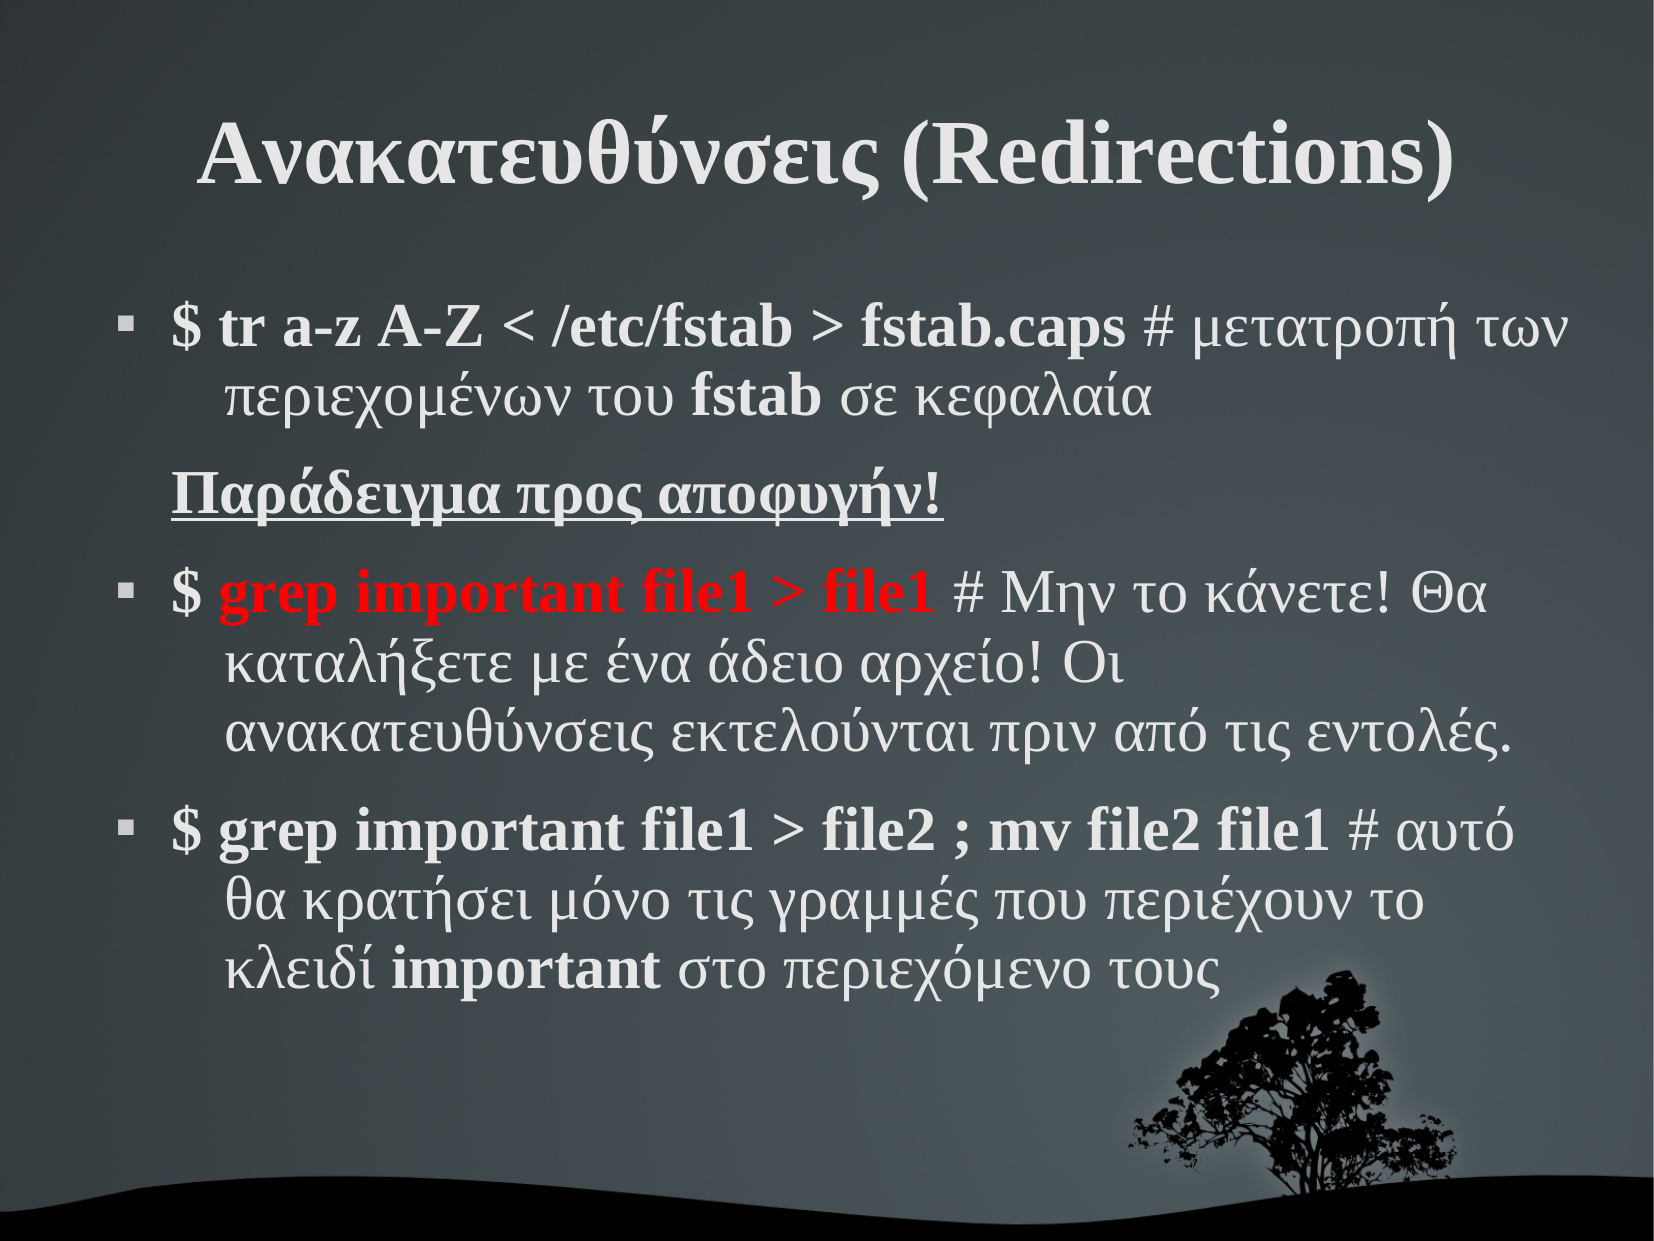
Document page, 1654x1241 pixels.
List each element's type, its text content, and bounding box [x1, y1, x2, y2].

title Ανακατευθύνσεις (Redirections) [82, 49, 1572, 257]
list $ tr a-z A-Z < /etc/fstab > fstab.caps # μετατροπή των περιεχομένων του fstab σε κεφαλαία Παράδειγμα προς αποφυγήν! $ grep important file1 > file1 # Μην το κάνετε! Θα καταλήξετε με ένα άδειο αρχείο! Οι ανακατευθύνσεις εκτελούνται πριν από τις εντολές. $ grep important file1 > file2 ; mv file2 file1 # αυτό θα κρατήσει μόνο τις γραμμές που περιέχουν το κλειδί important στο περιεχόμενο τους [82, 290, 1571, 1109]
picture [0, 0, 1654, 1241]
